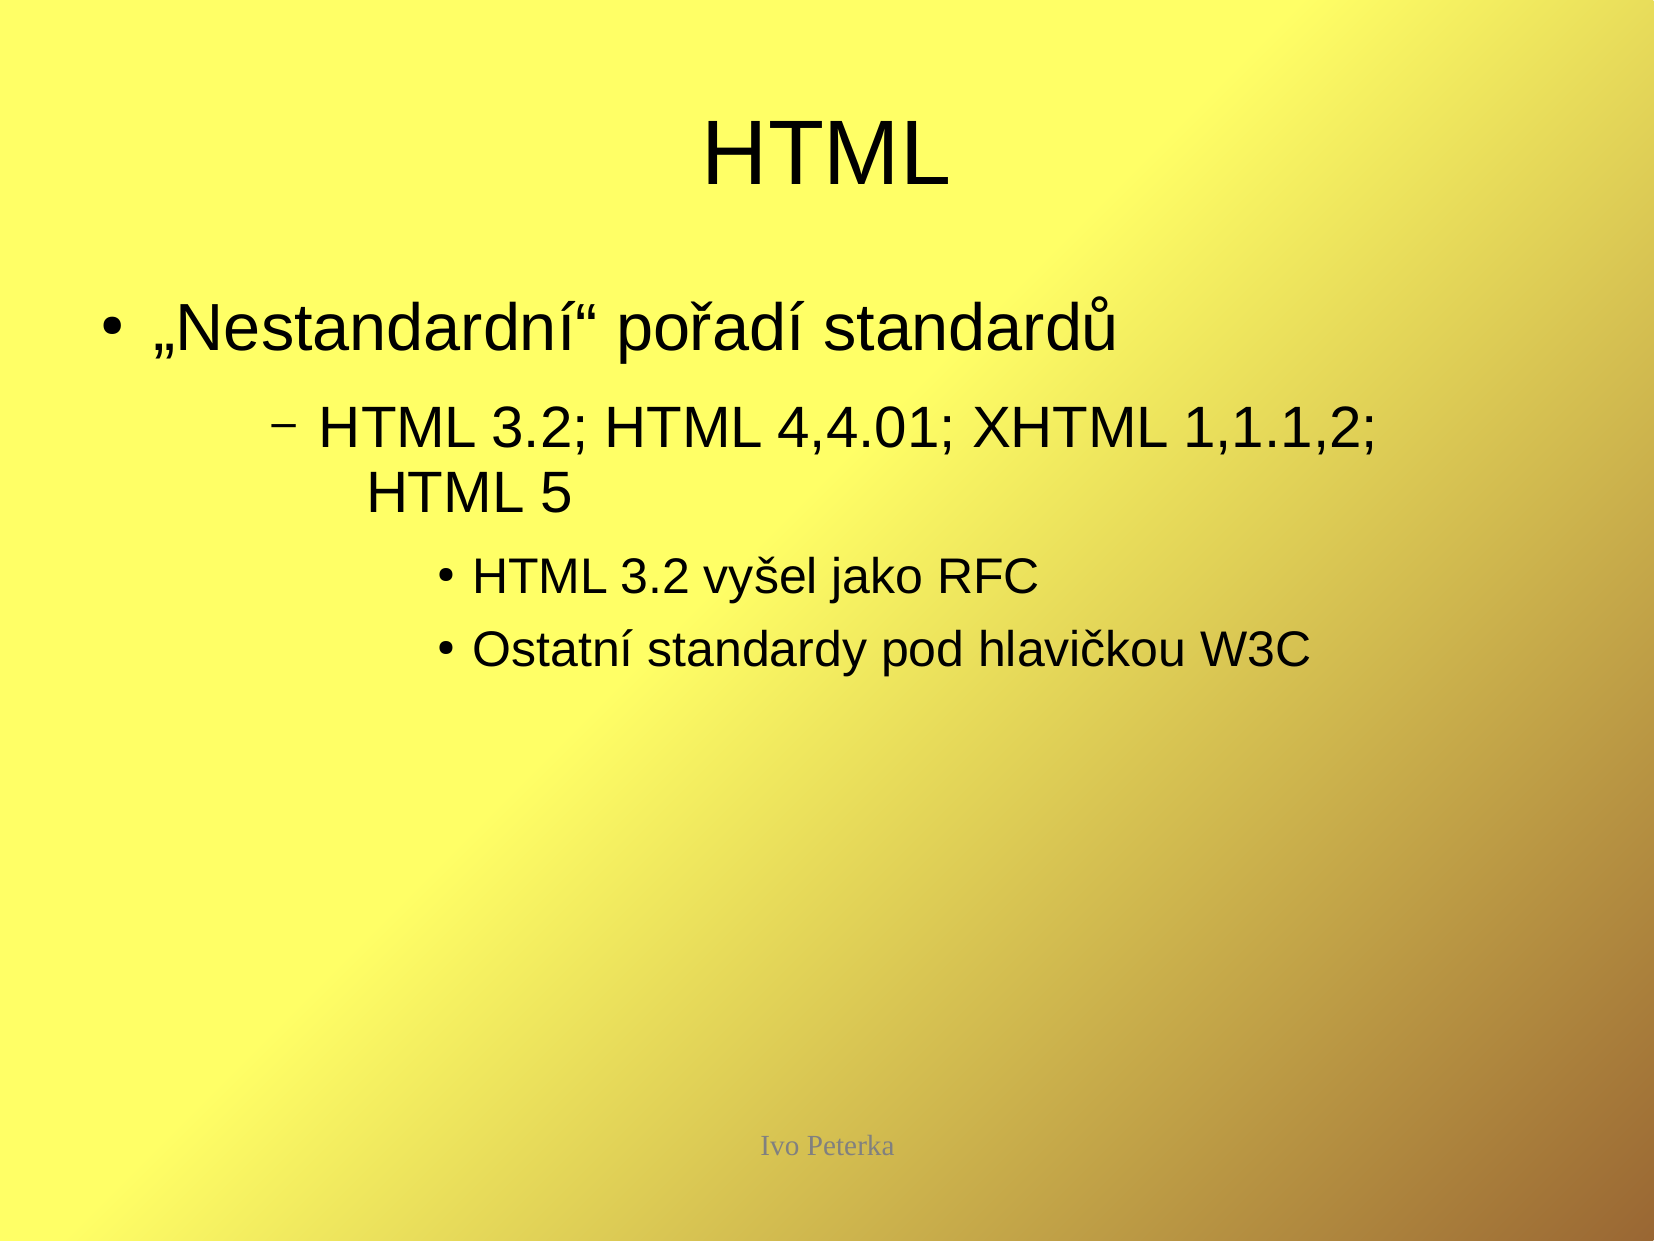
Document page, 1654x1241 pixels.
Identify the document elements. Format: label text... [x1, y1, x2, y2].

title HTML [82, 56, 1571, 250]
list „Nestandardní“ pořadí standardů HTML 3.2; HTML 4,4.01; XHTML 1,1.1,2; HTML 5 HTML 3.2 vyšel jako RFC Ostatní standardy pod hlavičkou W3C [82, 290, 1571, 1094]
